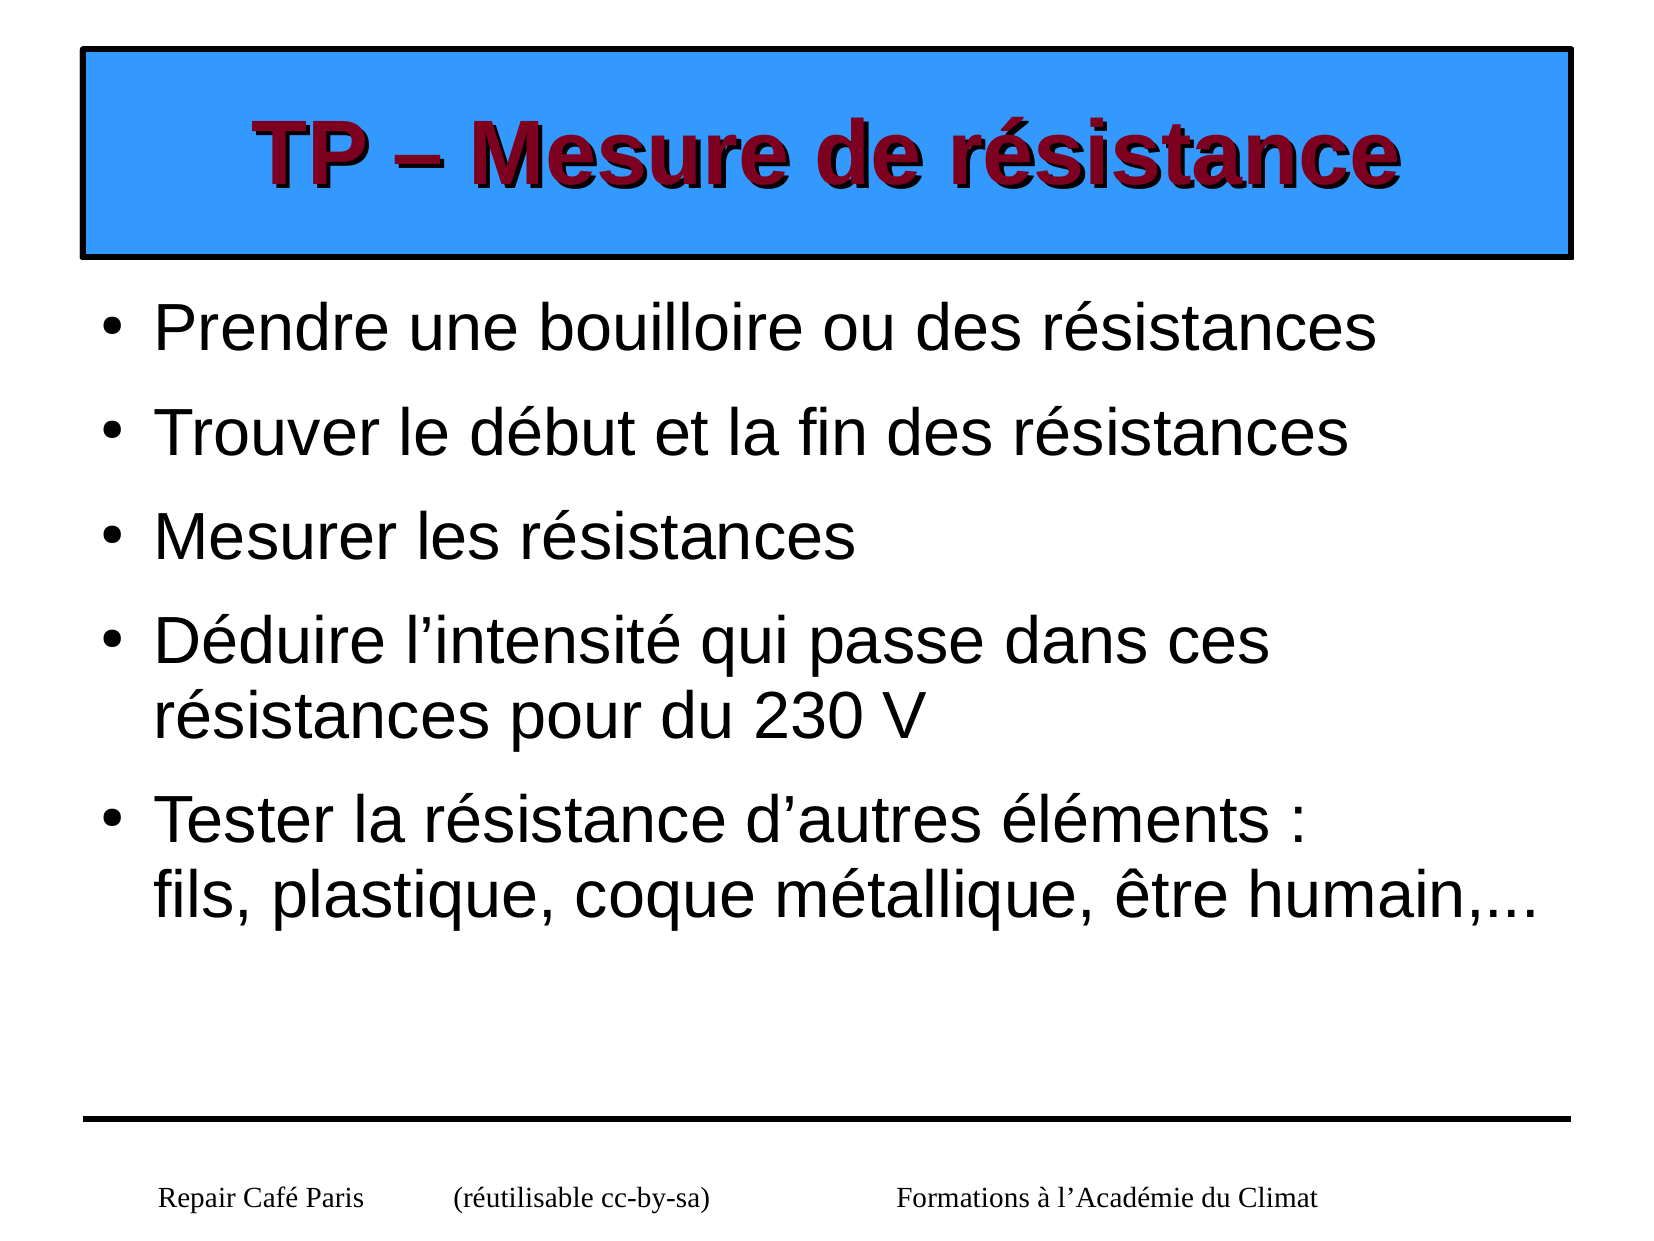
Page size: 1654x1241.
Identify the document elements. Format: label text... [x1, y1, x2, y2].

title TP – Mesure de résistance [82, 49, 1571, 257]
list Prendre une bouilloire ou des résistances Trouver le début et la fin des résistances Mesurer les résistances Déduire l’intensité qui passe dans ces résistances pour du 230 V Tester la résistance d’autres éléments : fils, plastique, coque métallique, être humain,... [82, 290, 1571, 1109]
